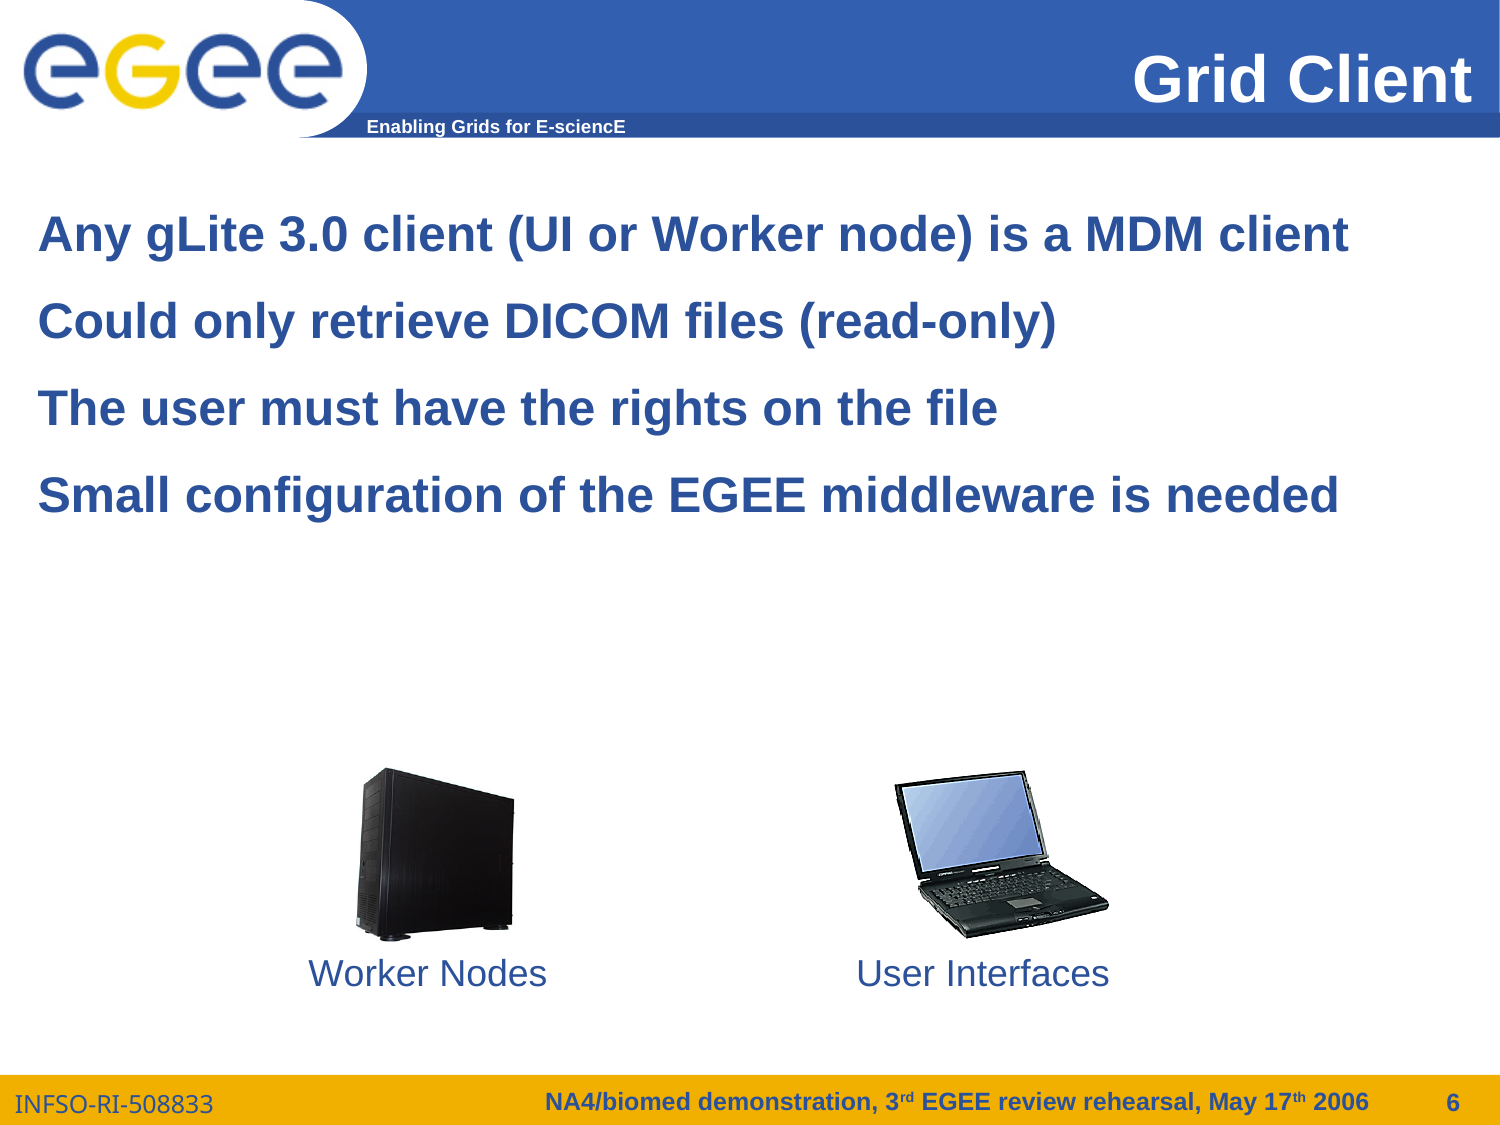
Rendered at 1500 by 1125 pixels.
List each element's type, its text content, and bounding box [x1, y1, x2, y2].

picture [892, 765, 1113, 941]
text_box User Interfaces [841, 941, 1126, 1003]
title Grid Client [369, 10, 1474, 124]
picture [355, 766, 515, 941]
list Any gLite 3.0 client (UI or Worker node) is a MDM client Could only retrieve DICOM files (read-only) The user must have the rights on the file Small configuration of the EGEE middleware is needed [37, 187, 1446, 1077]
text_box Worker Nodes [293, 941, 563, 1003]
picture [18, 30, 349, 112]
